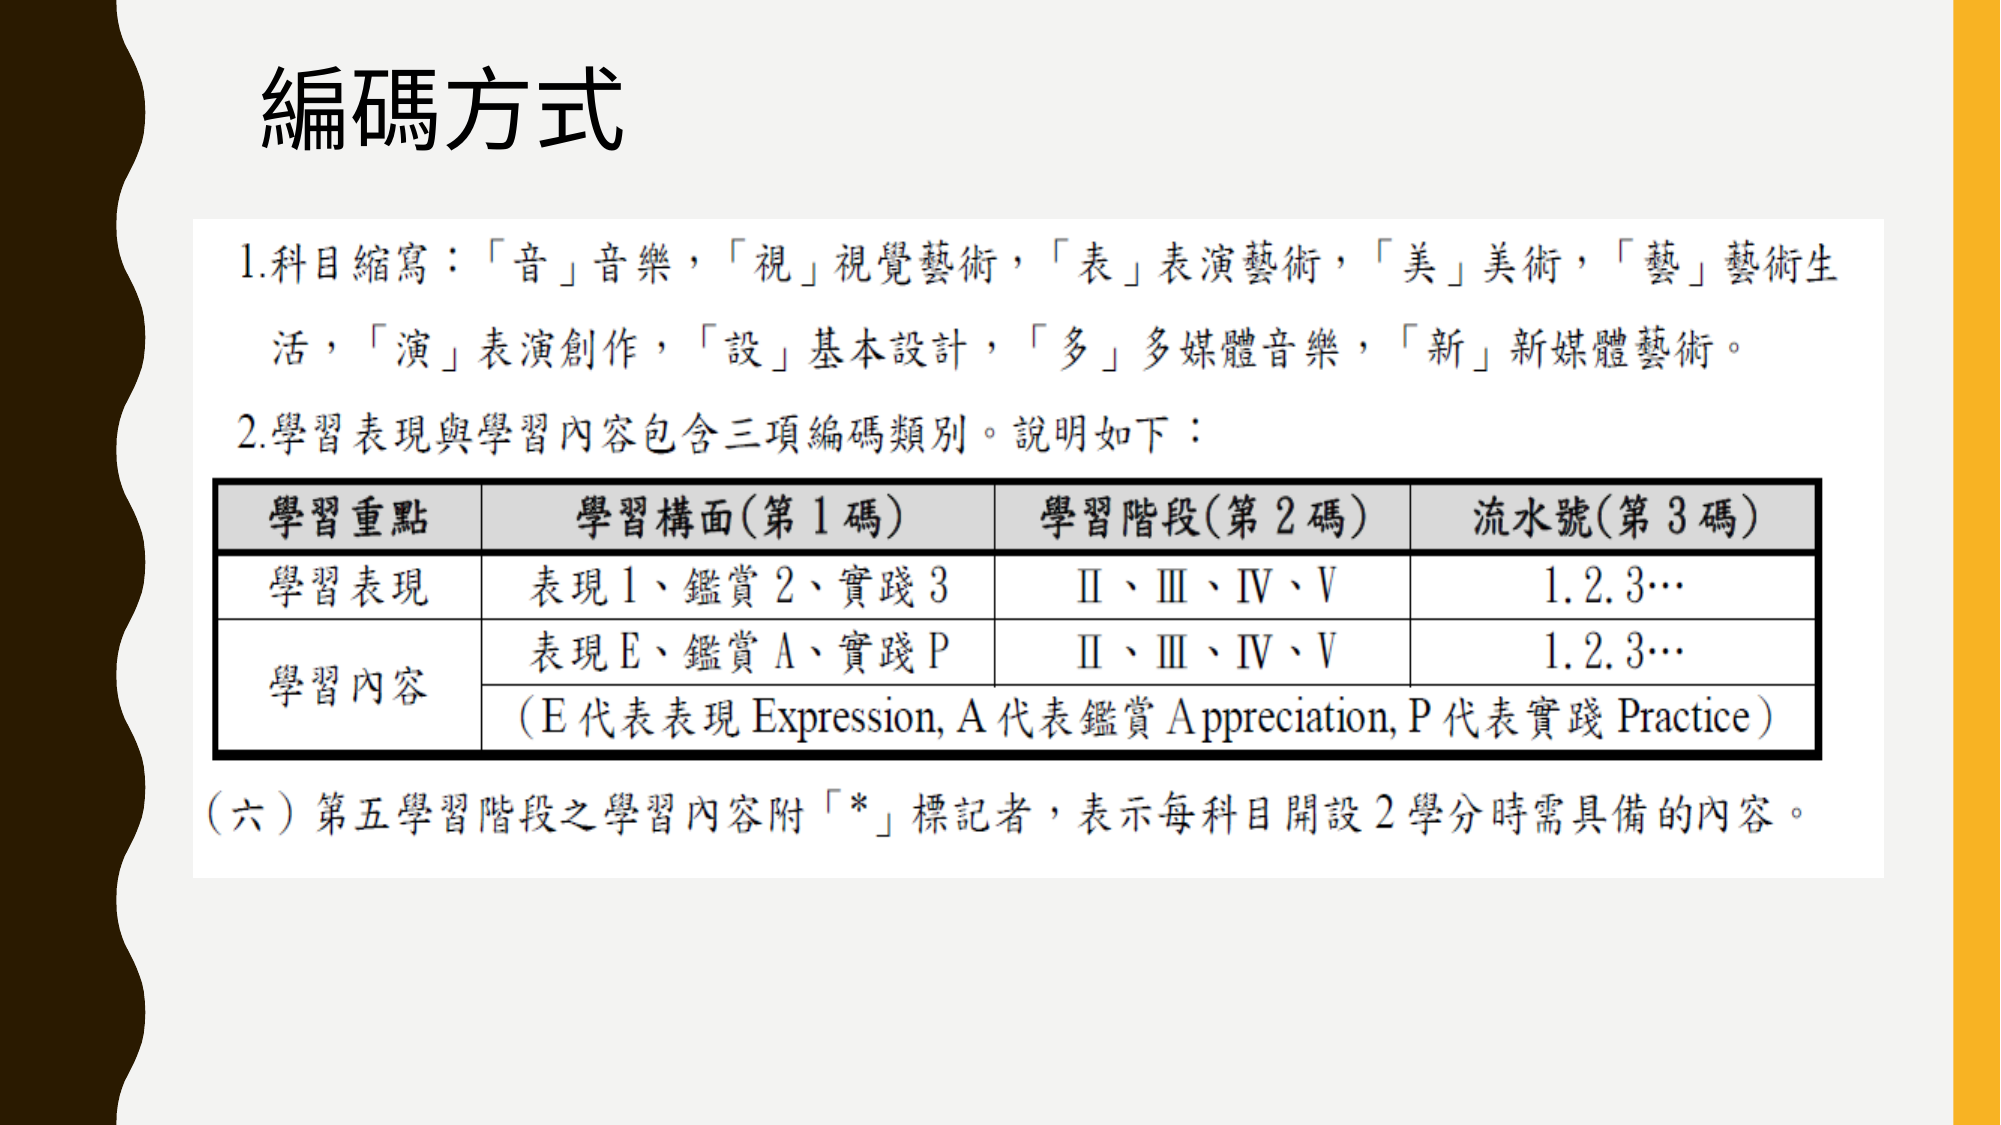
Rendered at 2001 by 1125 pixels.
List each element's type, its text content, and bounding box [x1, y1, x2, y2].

picture [193, 219, 1884, 878]
text_box 編碼方式 [244, 44, 641, 170]
